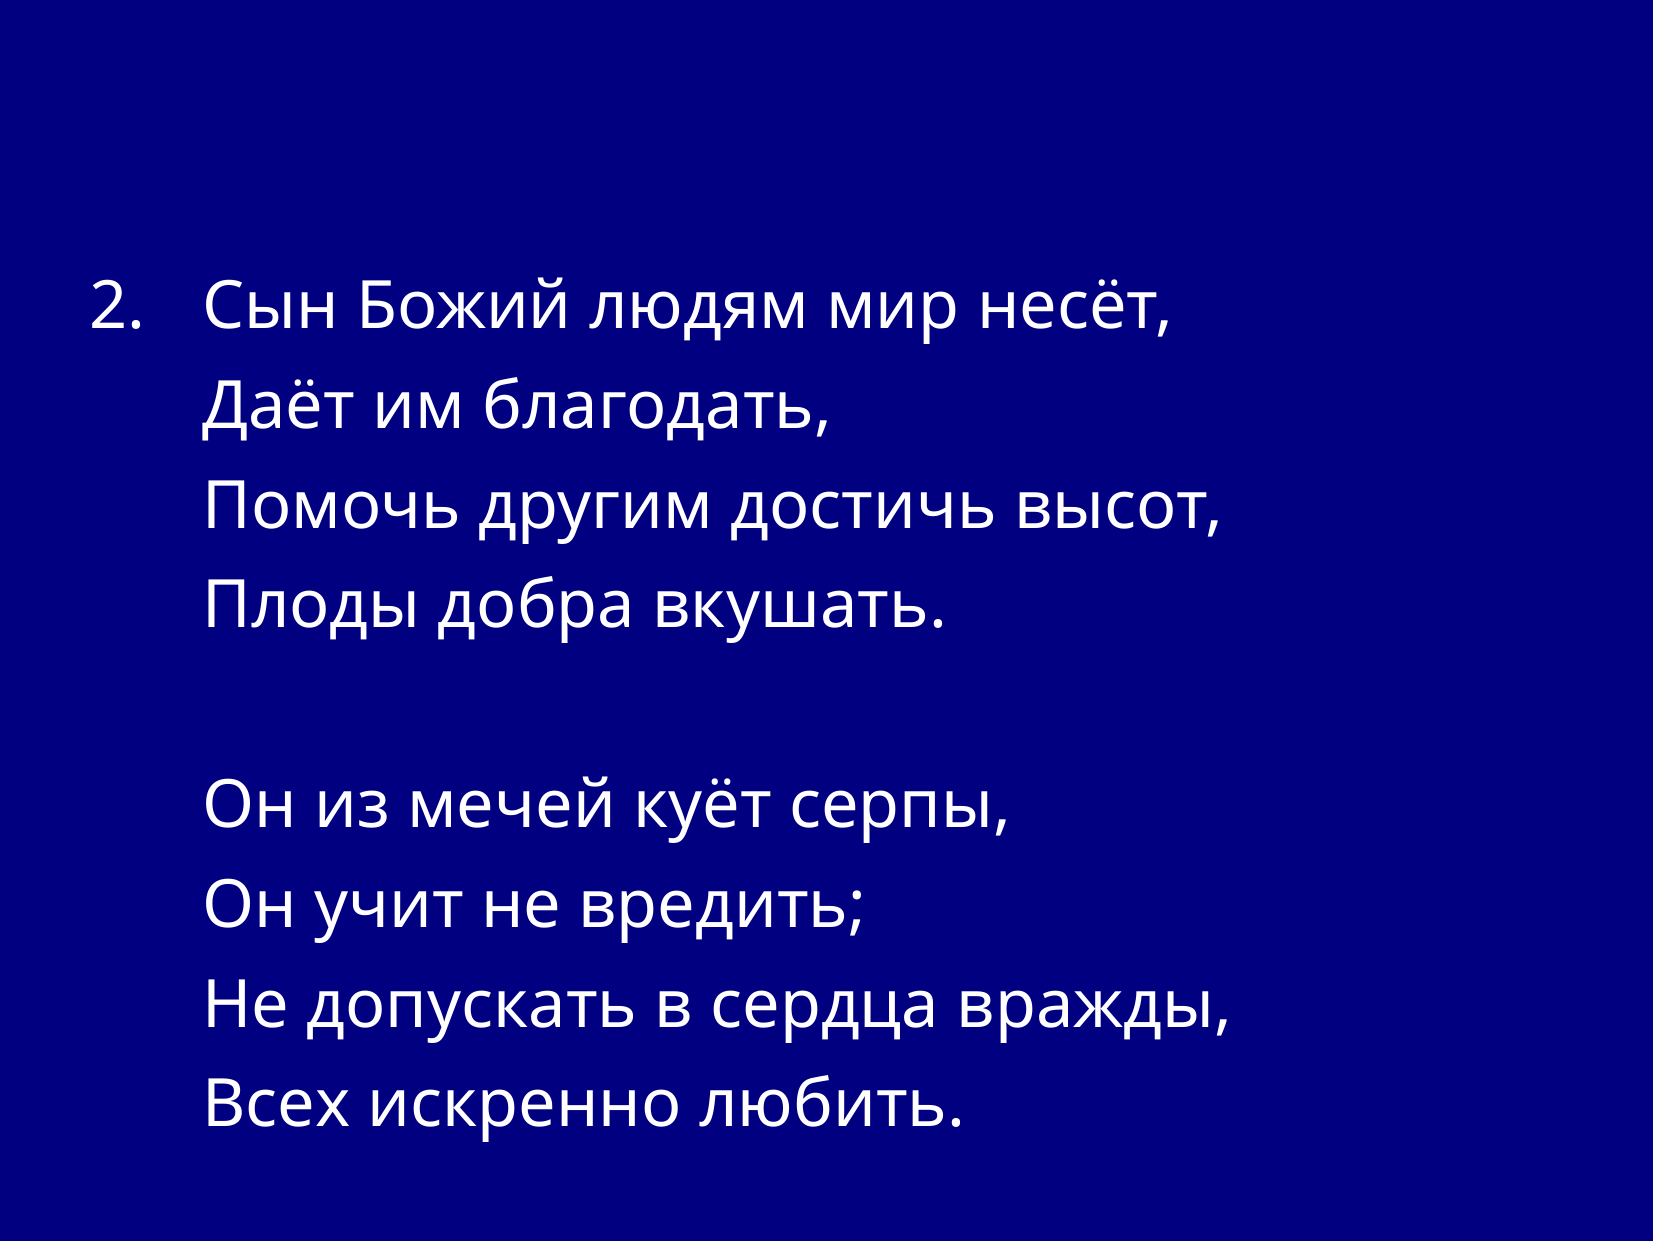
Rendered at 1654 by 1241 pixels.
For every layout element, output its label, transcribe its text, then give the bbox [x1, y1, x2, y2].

text_box 2. Сын Божий людям мир несёт, Даёт им благодать, Помочь другим достичь высот, Плоды добра вкушать. Он из мечей куёт серпы, Он учит не вредить; Не допускать в сердца вражды, Всех искренно любить. [75, 150, 1576, 1163]
